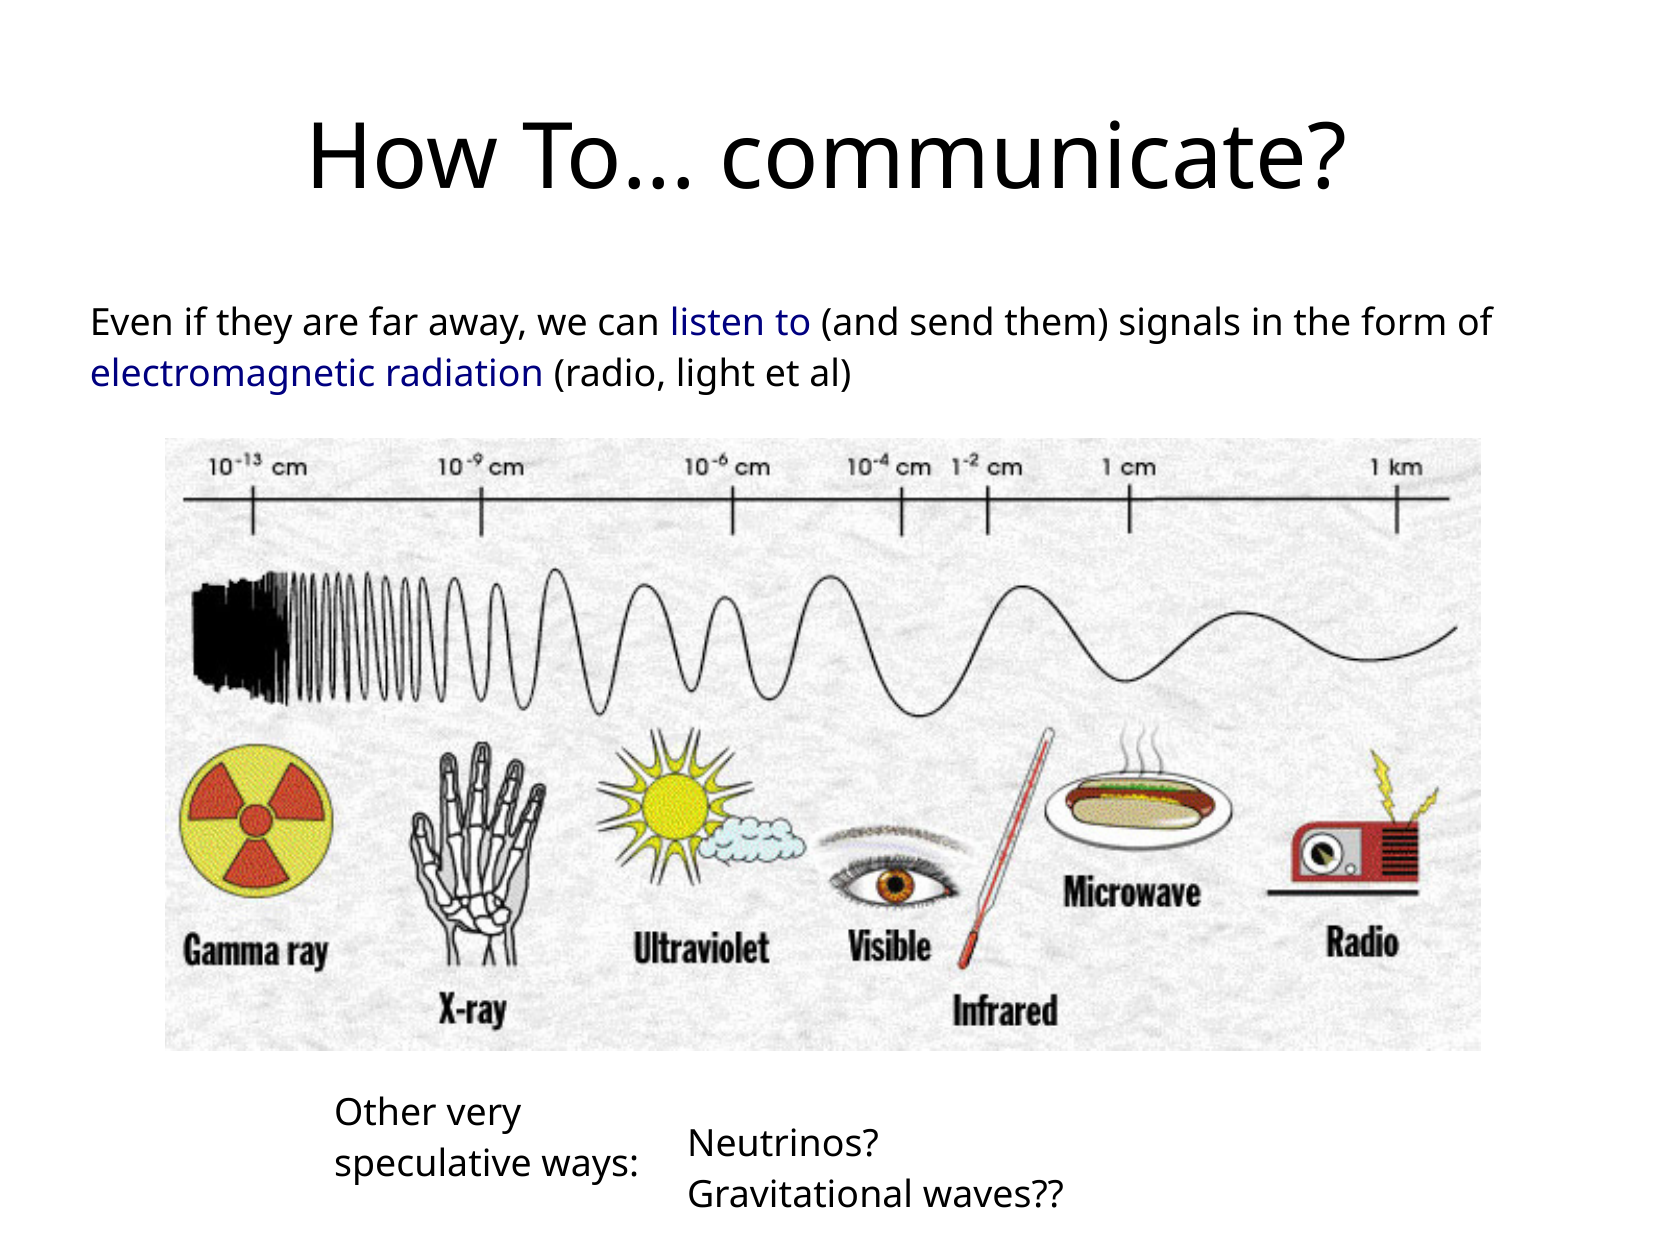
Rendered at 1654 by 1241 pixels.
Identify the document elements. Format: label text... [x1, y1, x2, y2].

text_box Even if they are far away, we can listen to (and send them) signals in the form of electromagnetic radiation (radio, light et al) [74, 288, 1575, 451]
text_box Neutrinos? Gravitational waves?? [662, 1109, 1398, 1241]
text_box Other very speculative ways: [319, 1077, 732, 1210]
picture [165, 438, 1481, 1052]
title How To... communicate? [82, 49, 1571, 257]
